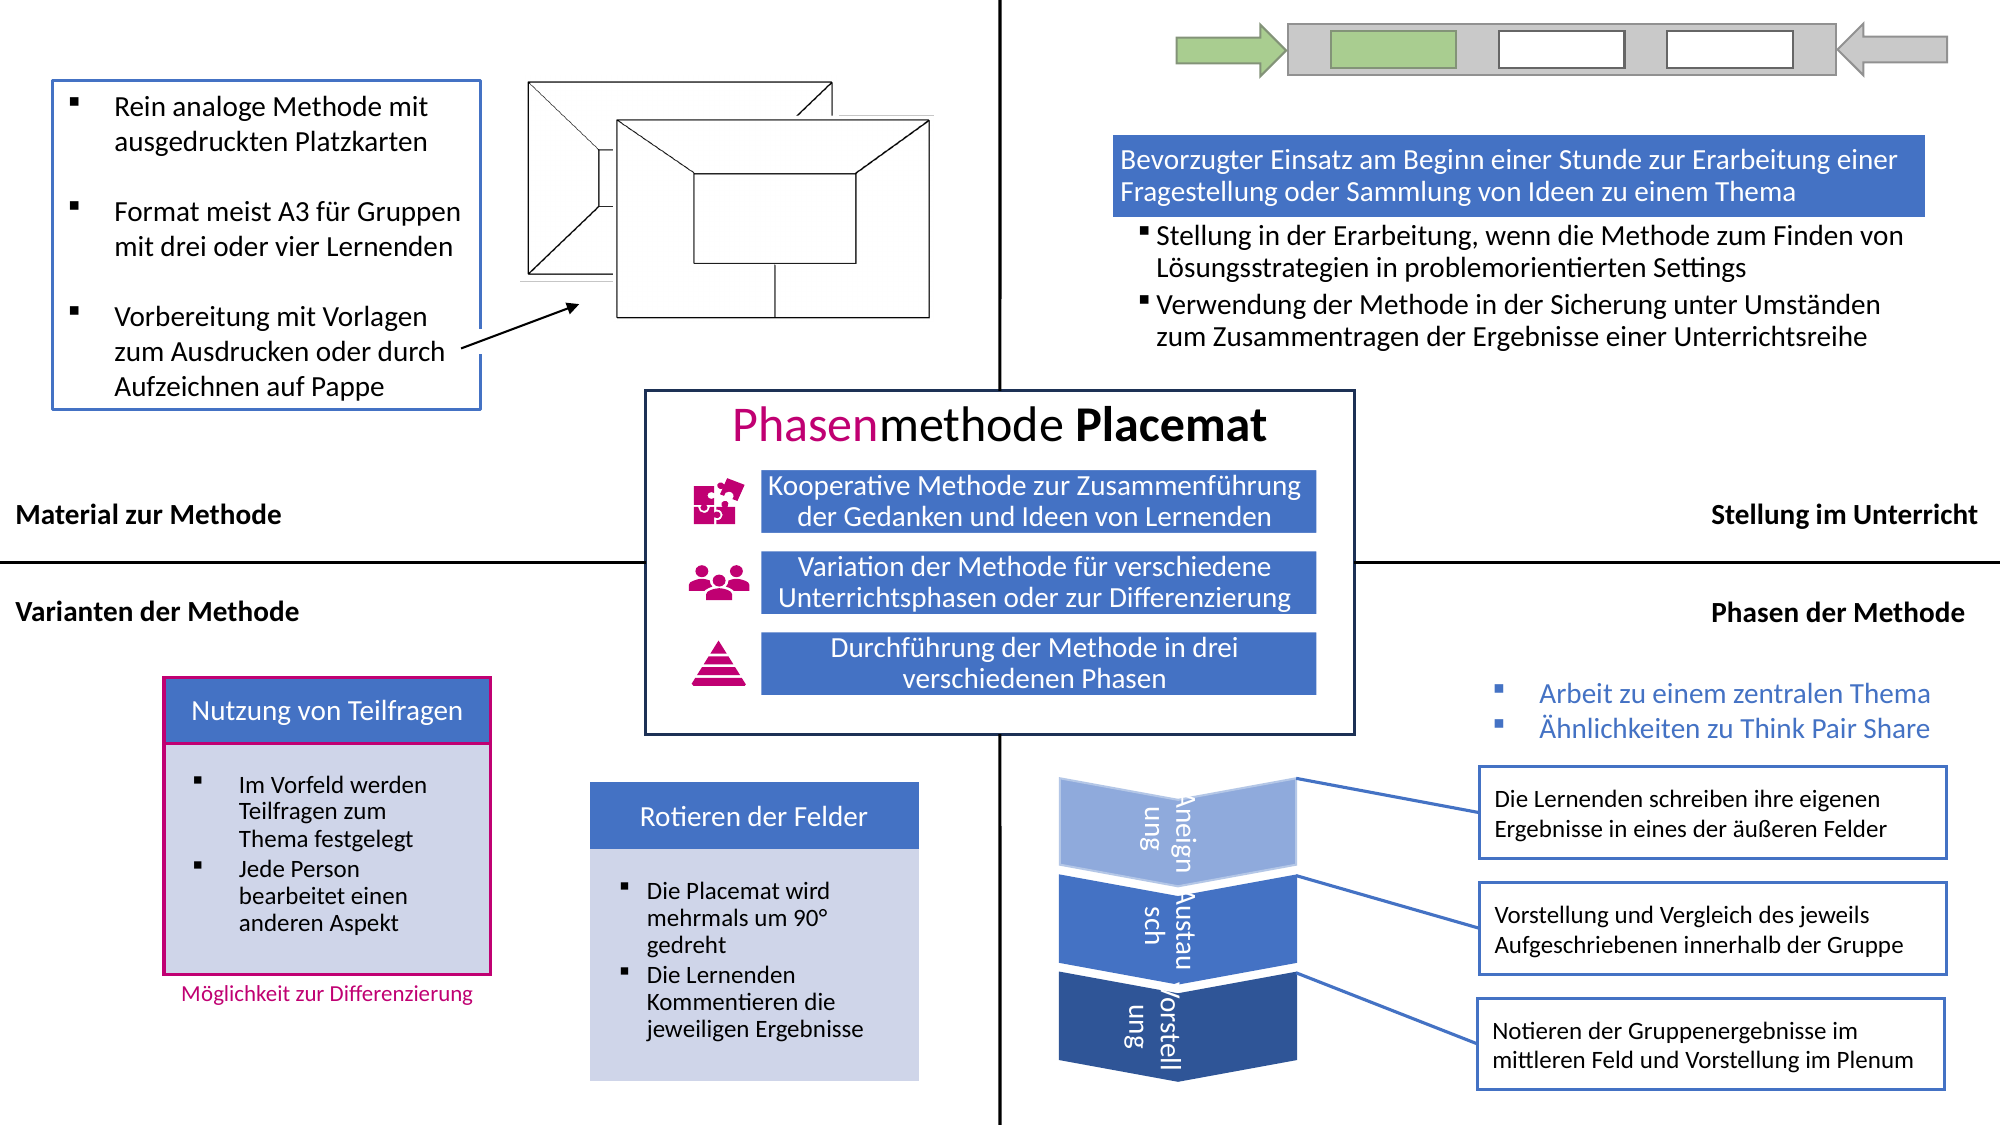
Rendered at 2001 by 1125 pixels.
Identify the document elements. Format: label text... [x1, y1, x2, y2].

text_box Im Vorfeld werden Teilfragen zum Thema festgelegt Jede Person bearbeitet einen anderen Aspekt [164, 743, 491, 971]
text_box Phasen der Methode [1696, 586, 2000, 636]
text_box Rotieren der Felder [590, 783, 918, 849]
text_box [477, 342, 484, 353]
picture [520, 75, 934, 323]
text_box Rein analoge Methode mit ausgedruckten Platzkarten Format meist A3 für Gruppen mit drei oder vier Lernenden Vorbereitung mit Vorlagen zum Ausdrucken oder durch Aufzeichnen auf Pappe [52, 80, 481, 410]
text_box Kooperative Methode zur Zusammenführung der Gedanken und Ideen von Lernenden [762, 469, 1318, 534]
text_box [682, 469, 762, 700]
text_box Stellung in der Erarbeitung, wenn die Methode zum Finden von Lösungsstrategien in problemorientierten Settings Verwendung der Methode in der Sicherung unter Umständen zum Zusammentragen der Ergebnisse einer Unterrichtsreihe [1111, 217, 1927, 395]
text_box Nutzung von Teilfragen [164, 677, 491, 743]
text_box Varianten der Methode [0, 585, 392, 636]
text_box Arbeit zu einem zentralen Thema Ähnlichkeiten zu Think Pair Share [1477, 667, 1966, 753]
subtitle Phasenmethode Placemat [647, 392, 1353, 465]
text_box Material zur Methode [0, 488, 392, 539]
text_box Vorstellung und Vergleich des jeweils Aufgeschriebenen innerhalb der Gruppe [1479, 882, 1947, 975]
text_box Vorstellung [1059, 972, 1297, 1081]
text_box Durchführung der Methode in drei verschiedenen Phasen [762, 631, 1318, 697]
text_box Bevorzugter Einsatz am Beginn einer Stunde zur Erarbeitung einer Fragestellung oder Sammlung von Ideen zu einem Thema [1111, 134, 1927, 217]
text_box [1132, 0, 1981, 101]
text_box Aneignung [1059, 778, 1297, 887]
text_box Möglichkeit zur Differenzierung [164, 971, 491, 1014]
text_box Notieren der Gruppenergebnisse im mittleren Feld und Vorstellung im Plenum [1477, 998, 1945, 1090]
text_box Die Lernenden schreiben ihre eigenen Ergebnisse in eines der äußeren Felder [1479, 766, 1947, 859]
text_box Austausch [1059, 875, 1297, 984]
text_box Stellung im Unterricht [1696, 488, 2000, 539]
text_box Variation der Methode für verschiedene Unterrichtsphasen oder zur Differenzierung [762, 550, 1318, 616]
text_box Die Placemat wird mehrmals um 90° gedreht Die Lernenden Kommentieren die jeweiligen Ergebnisse [590, 849, 918, 1081]
text_box [477, 330, 484, 340]
